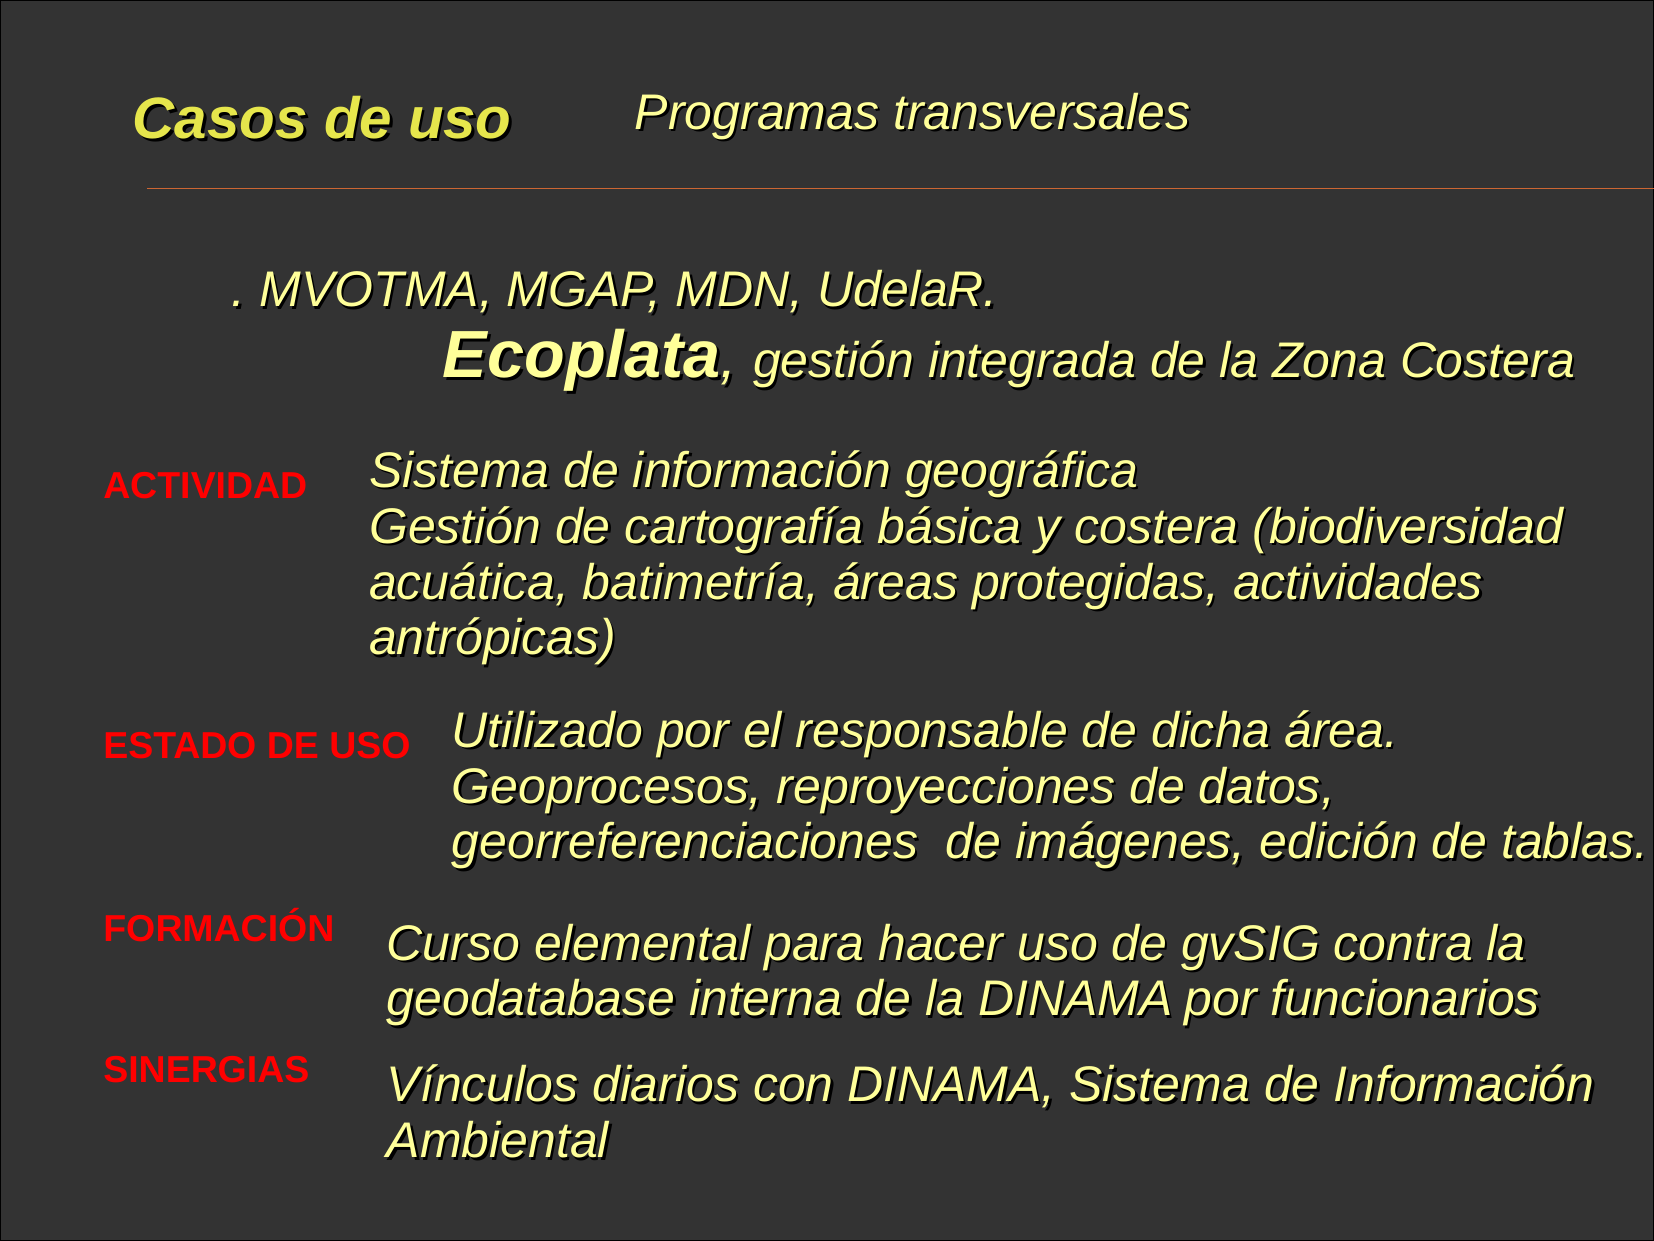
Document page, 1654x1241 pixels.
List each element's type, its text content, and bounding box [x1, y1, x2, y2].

text_box ACTIVIDAD [88, 456, 354, 514]
text_box [0, 0, 1654, 1241]
text_box Casos de uso [118, 78, 1536, 169]
text_box . MVOTMA, MGAP, MDN, UdelaR. Ecoplata, gestión integrada de la Zona Costera [206, 254, 1654, 400]
text_box Curso elemental para hacer uso de gvSIG contra la geodatabase interna de la DINAMA por funcionarios [372, 907, 1654, 1034]
text_box Sistema de información geográfica Gestión de cartografía básica y costera (biodiversidad acuática, batimetría, áreas protegidas, actividades antrópicas) [354, 435, 1654, 673]
text_box Vínculos diarios con DINAMA, Sistema de Información Ambiental [372, 1049, 1654, 1176]
text_box Utilizado por el responsable de dicha área. Geoprocesos, reproyecciones de datos, georreferenciaciones de imágenes, edición de tablas. [437, 694, 1654, 877]
text_box SINERGIAS [88, 1041, 502, 1099]
text_box FORMACIÓN [88, 899, 502, 957]
text_box ESTADO DE USO [88, 716, 437, 774]
text_box Programas transversales [620, 77, 1477, 148]
